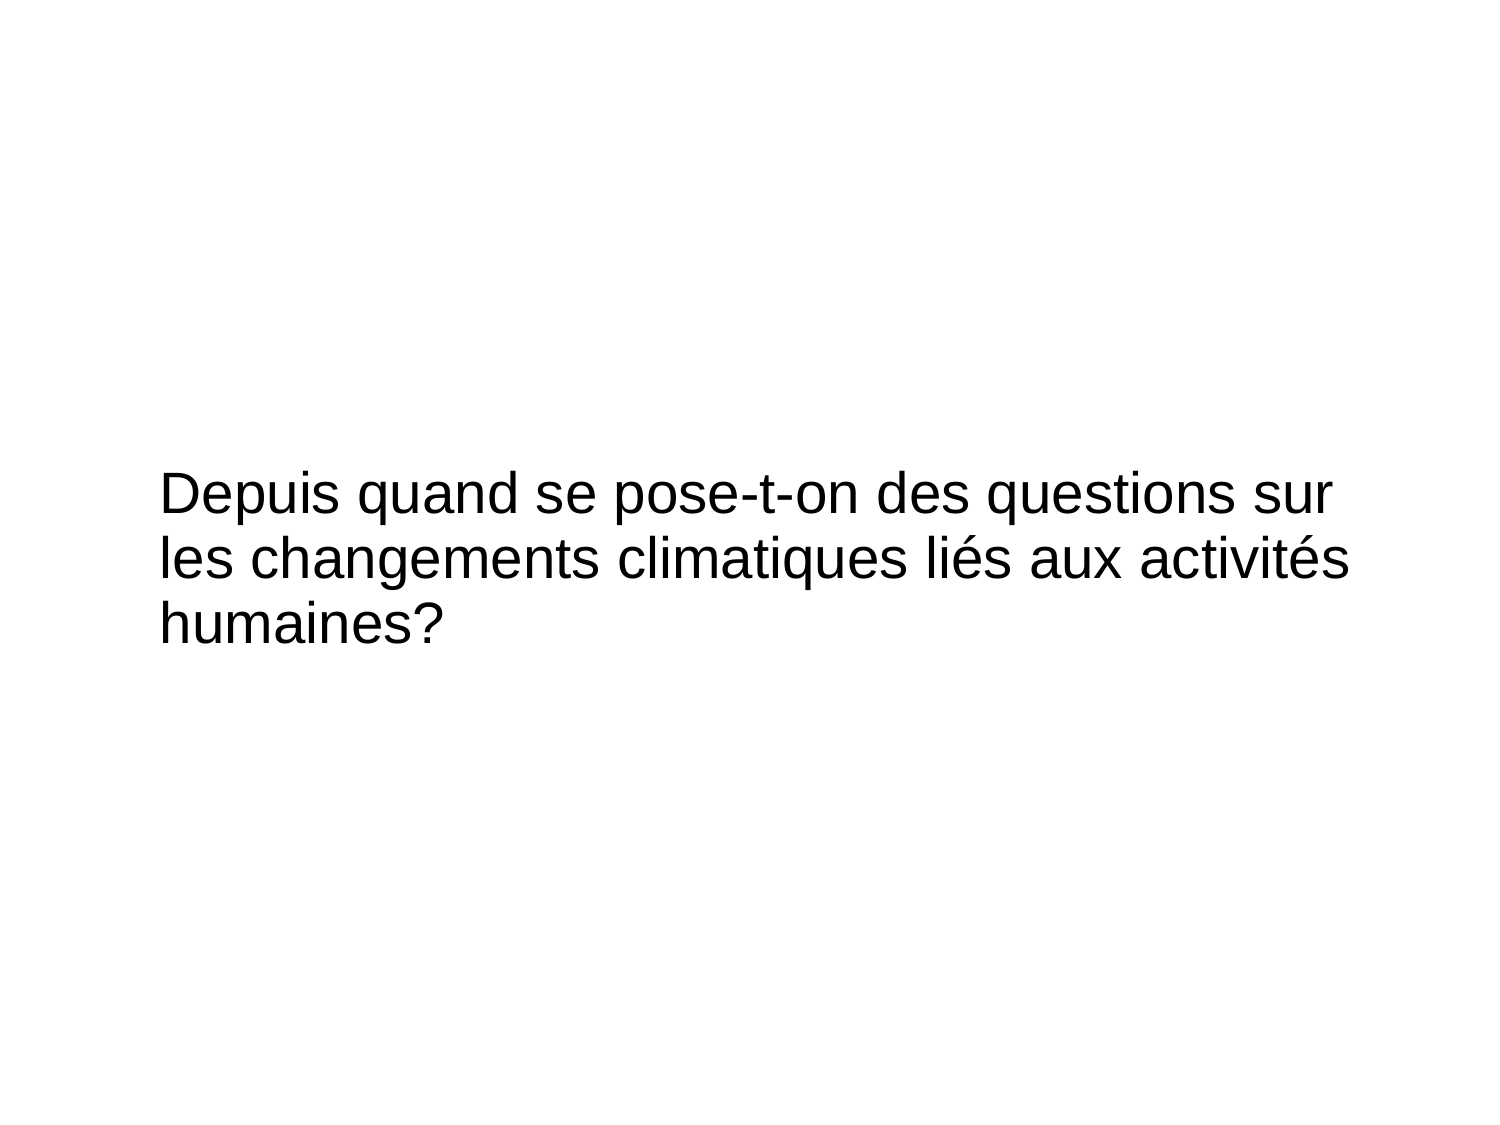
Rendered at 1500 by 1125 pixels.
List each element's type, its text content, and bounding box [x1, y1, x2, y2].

text_box Depuis quand se pose-t-on des questions sur les changements climatiques liés aux activités humaines? [144, 453, 1407, 664]
